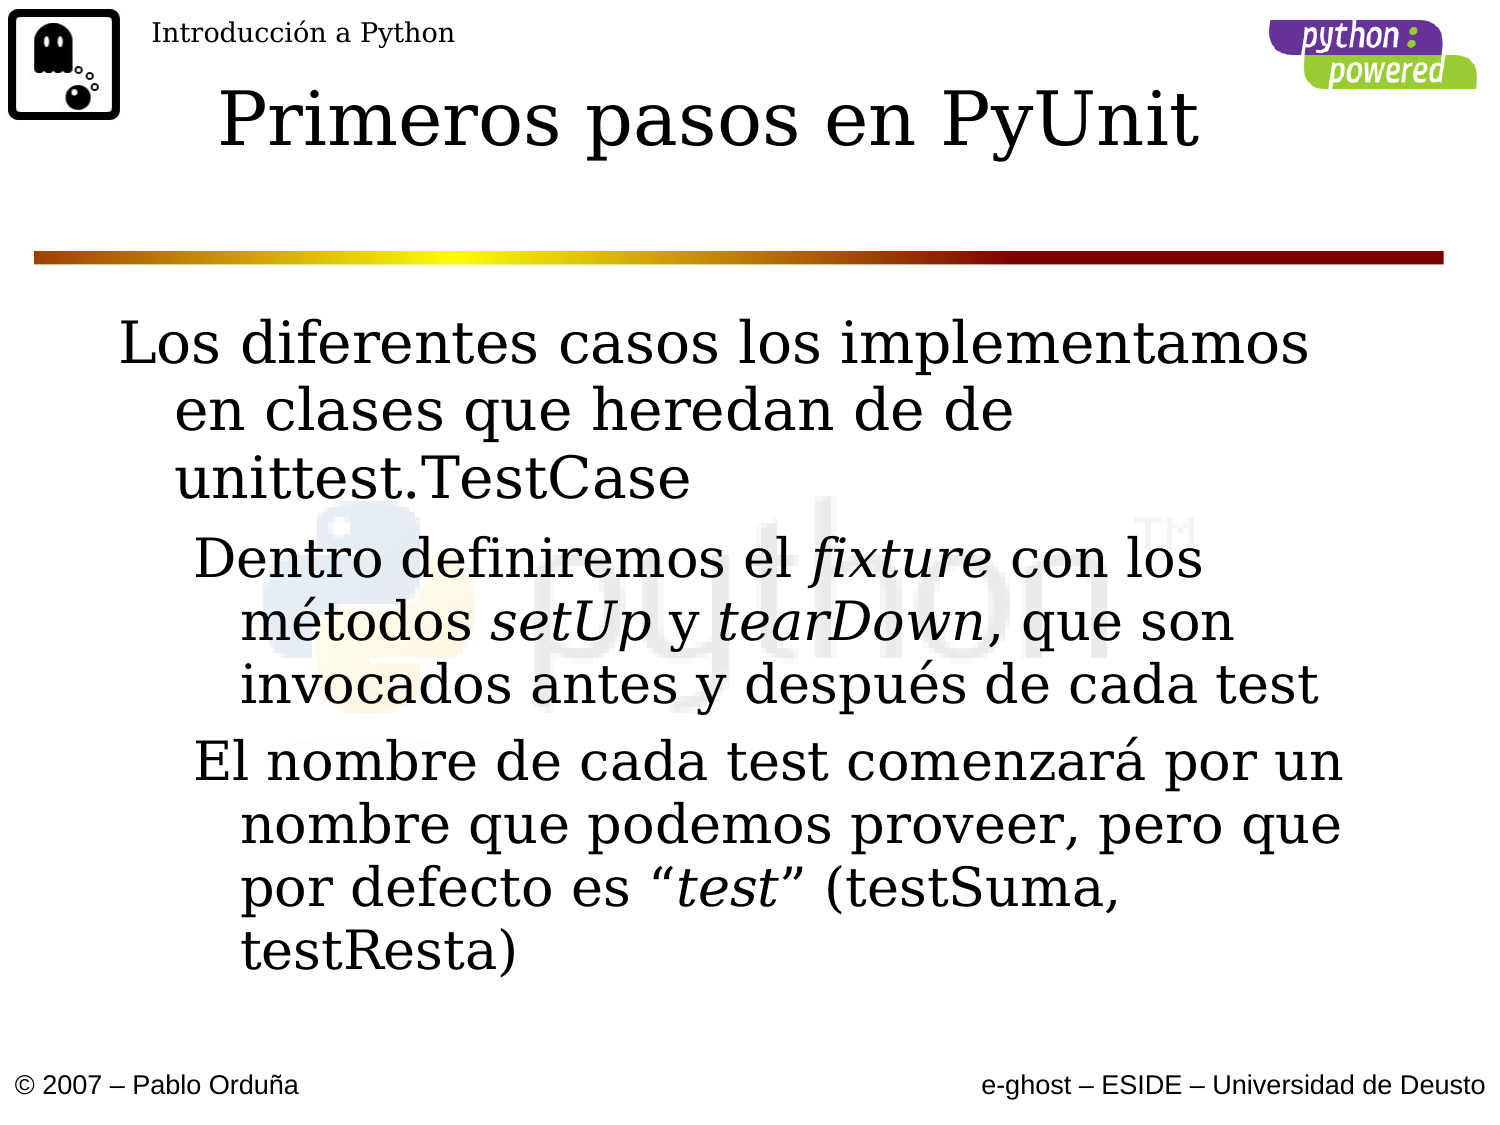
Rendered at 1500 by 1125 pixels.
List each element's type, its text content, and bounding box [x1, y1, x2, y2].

picture [1269, 20, 1477, 89]
picture [5, 7, 125, 124]
title Primeros pasos en PyUnit [118, 66, 1300, 174]
list Los diferentes casos los implementamos en clases que heredan de de unittest.TestCase Dentro definiremos el fixture con los métodos setUp y tearDown, que son invocados antes y después de cada test El nombre de cada test comenzará por un nombre que podemos proveer, pero que por defecto es “test” (testSuma, testResta) [118, 309, 1394, 990]
picture [34, 251, 1447, 266]
